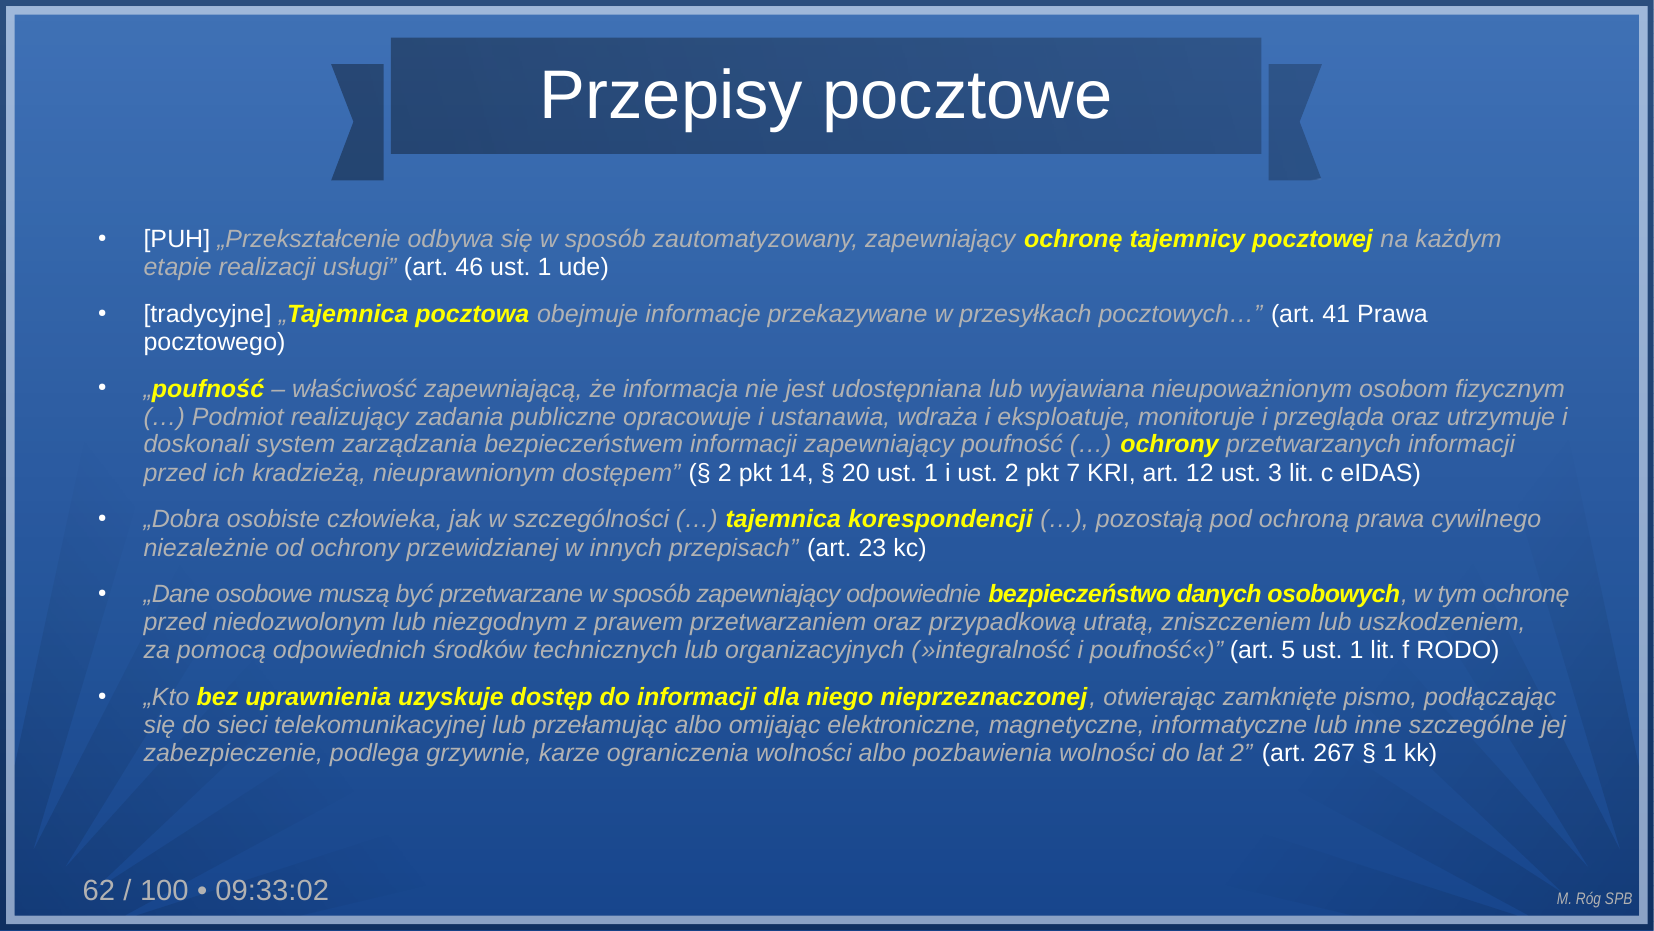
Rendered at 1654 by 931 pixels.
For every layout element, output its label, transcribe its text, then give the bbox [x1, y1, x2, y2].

title Przepisy pocztowe [389, 35, 1264, 154]
list [PUH] „Przekształcenie odbywa się w sposób zautomatyzowany, zapewniający ochronę tajemnicy pocztowej na każdym etapie realizacji usługi” (art. 46 ust. 1 ude) [tradycyjne] „Tajemnica pocztowa obejmuje informacje przekazywane w przesyłkach pocztowych…” (art. 41 Prawa pocztowego) „poufność – właściwość zapewniającą, że informacja nie jest udostępniana lub wyjawiana nieupoważnionym osobom fizycznym (…) Podmiot realizujący zadania publiczne opracowuje i ustanawia, wdraża i eksploatuje, monitoruje i przegląda oraz utrzymuje i doskonali system zarządzania bezpieczeństwem informacji zapewniający poufność (…) ochrony przetwarzanych informacji przed ich kradzieżą, nieuprawnionym dostępem” (§ 2 pkt 14, § 20 ust. 1 i ust. 2 pkt 7 KRI, art. 12 ust. 3 lit. c eIDAS) „Dobra osobiste człowieka, jak w szczególności (…) tajemnica korespondencji (…), pozostają pod ochroną prawa cywilnego niezależnie od ochrony przewidzianej w innych przepisach” (art. 23 kc) „Dane osobowe muszą być przetwarzane w sposób zapewniający odpowiednie bezpieczeństwo danych osobowych, w tym ochronę przed niedozwolonym lub niezgodnym z prawem przetwarzaniem oraz przypadkową utratą, zniszczeniem lub uszkodzeniem, za pomocą odpowiednich środków technicznych lub organizacyjnych (»integralność i poufność«)” (art. 5 ust. 1 lit. f RODO) „Kto bez uprawnienia uzyskuje dostęp do informacji dla niego nieprzeznaczonej, otwierając zamknięte pismo, podłączając się do sieci telekomunikacyjnej lub przełamując albo omijając elektroniczne, magnetyczne, informatyczne lub inne szczególne jej zabezpieczenie, podlega grzywnie, karze ograniczenia wolności albo pozbawienia wolności do lat 2” (art. 267 § 1 kk) [82, 224, 1571, 848]
